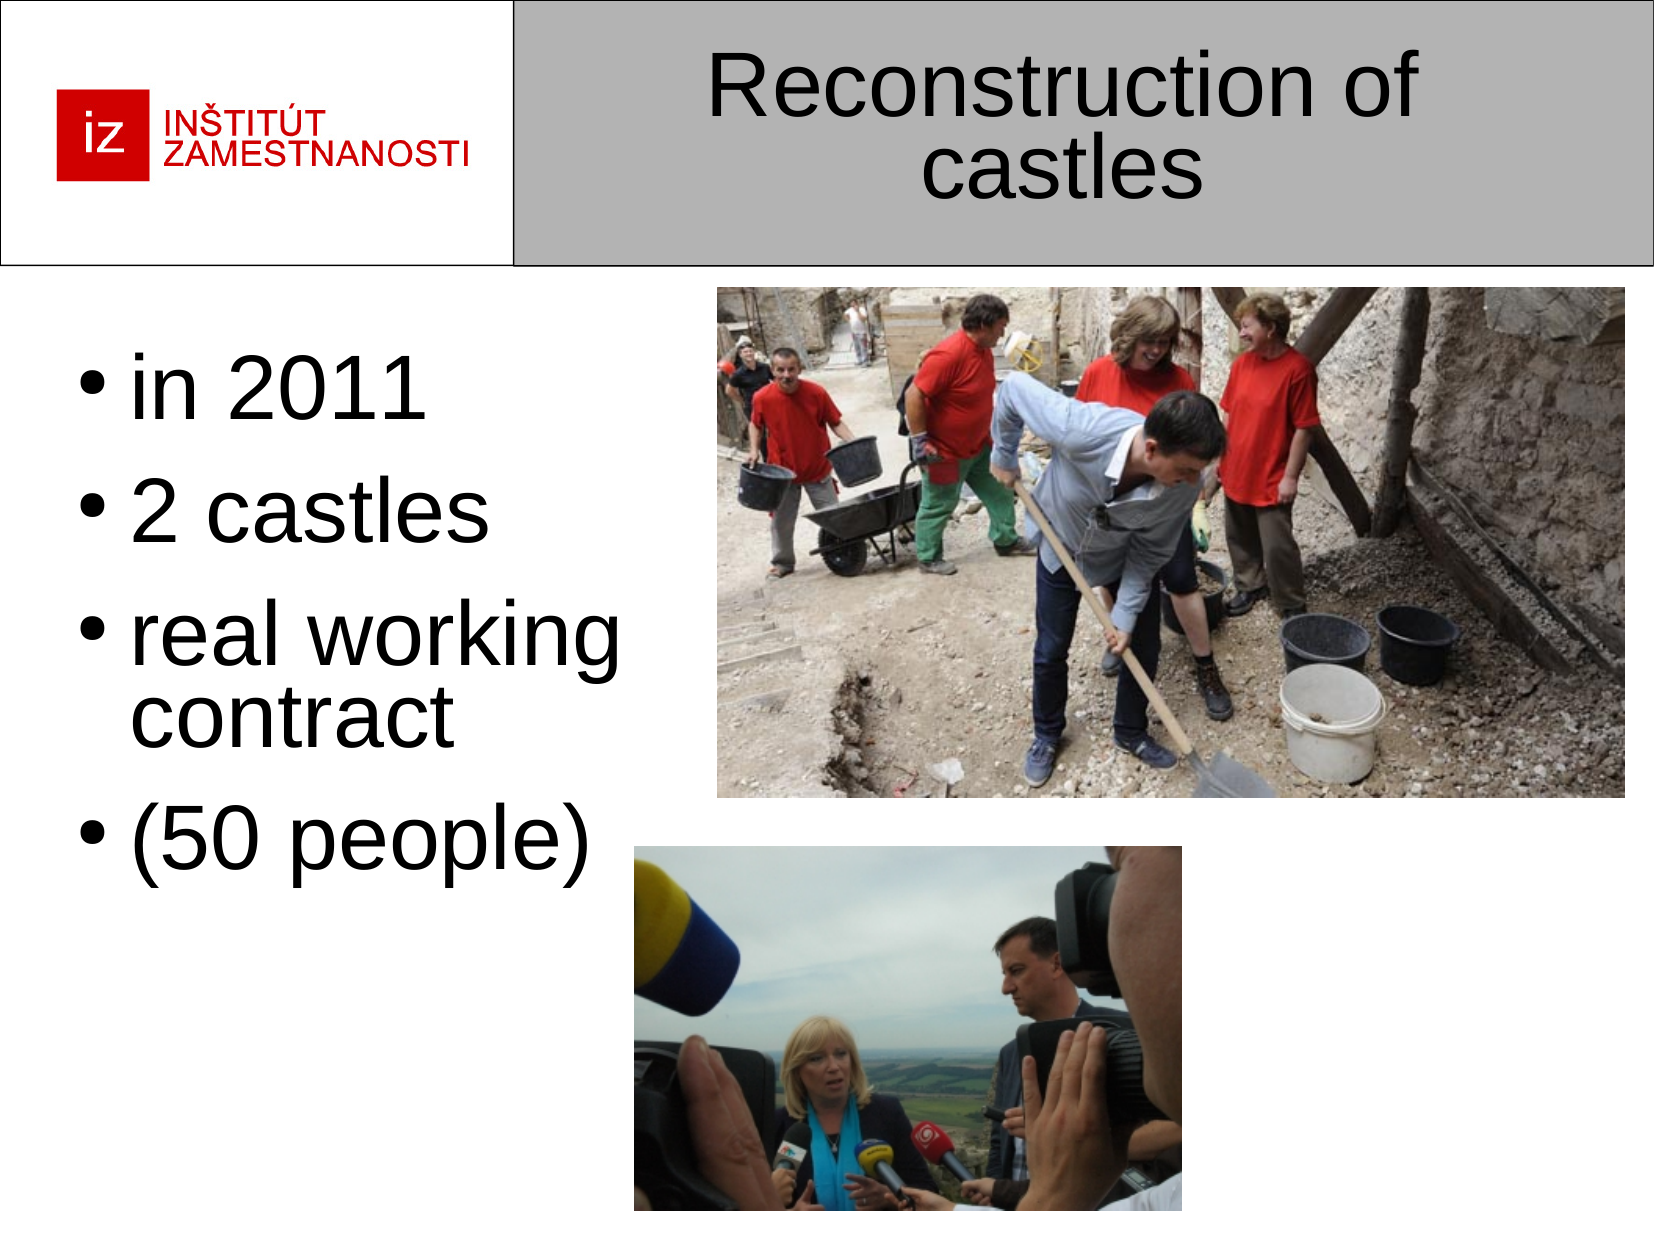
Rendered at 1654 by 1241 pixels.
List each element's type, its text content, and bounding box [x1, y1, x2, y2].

picture [5, 8, 512, 257]
title Reconstruction of castles [561, 29, 1565, 237]
picture [717, 287, 1625, 798]
picture [634, 846, 1182, 1211]
list in 2011 2 castles real working contract (50 people) [59, 354, 706, 1136]
